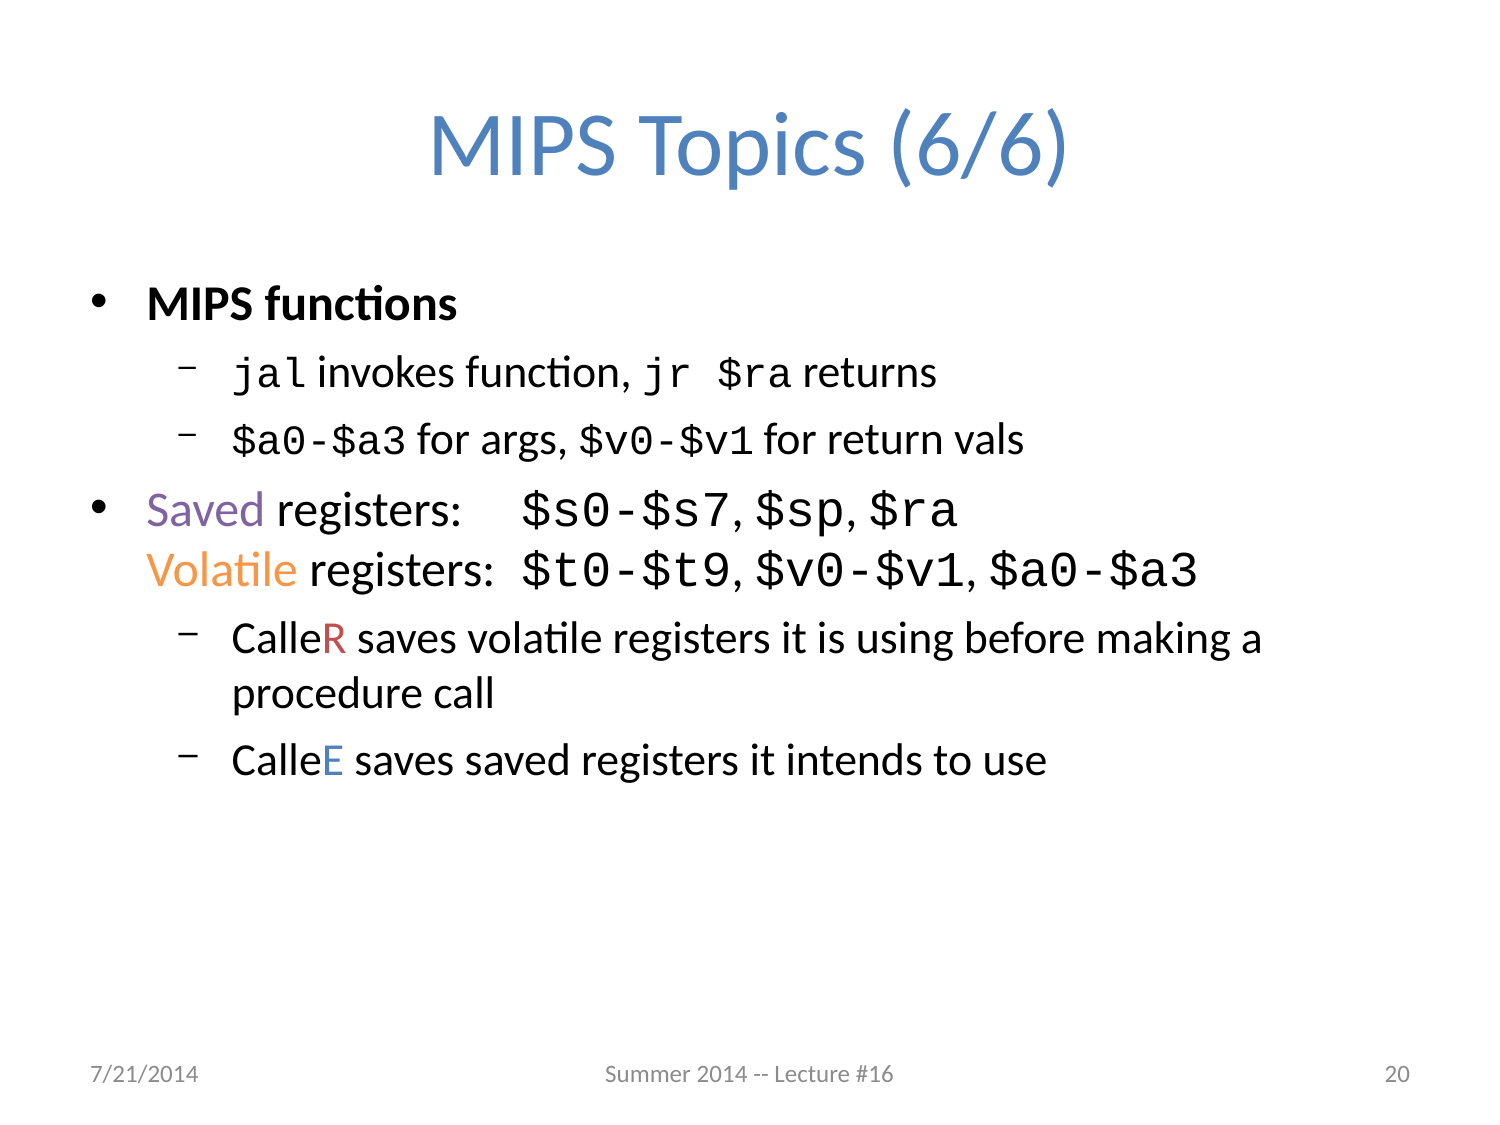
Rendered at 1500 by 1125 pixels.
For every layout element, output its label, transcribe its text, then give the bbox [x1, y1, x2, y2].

list MIPS functions jal invokes function, jr $ra returns $a0-$a3 for args, $v0-$v1 for return vals Saved registers: $s0-$s7, $sp, $ra Volatile registers: $t0-$t9, $v0-$v1, $a0-$a3 CalleR saves volatile registers it is using before making a procedure call CalleE saves saved registers it intends to use [75, 262, 1425, 1073]
footer Summer 2014 -- Lecture #16 [512, 1042, 988, 1103]
slide_number <number> [1074, 1042, 1425, 1103]
title MIPS Topics (6/6) [75, 45, 1425, 233]
slide_number 7/21/2014 [75, 1042, 425, 1103]
